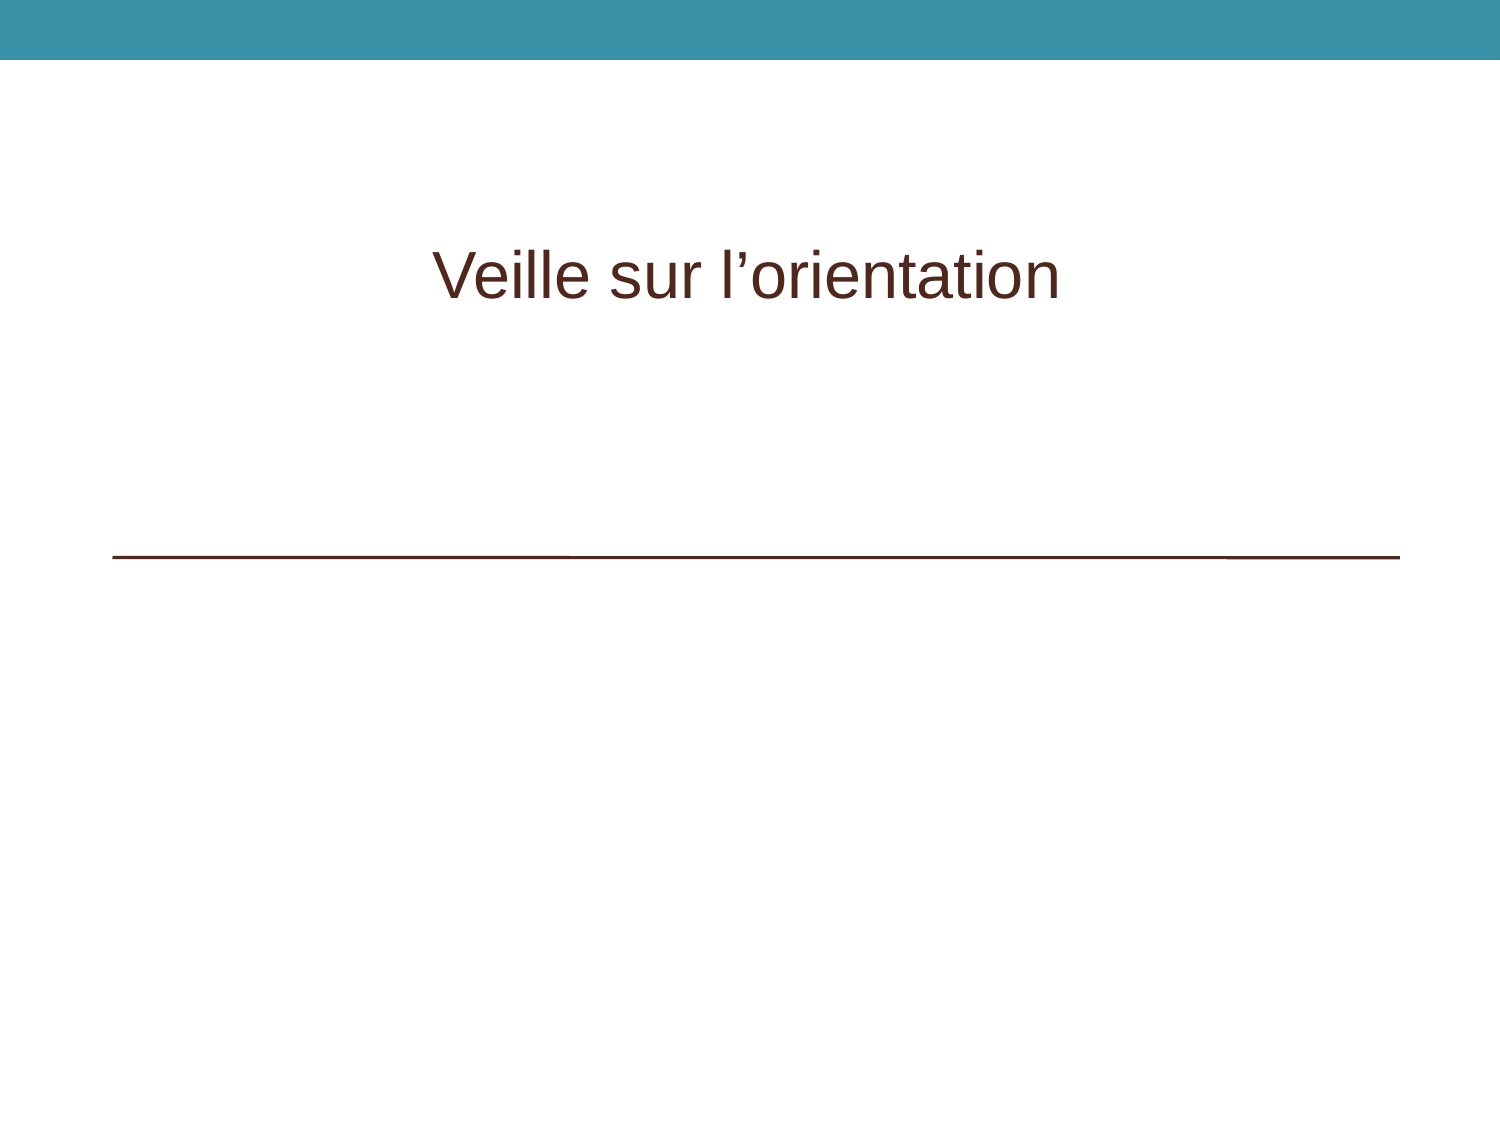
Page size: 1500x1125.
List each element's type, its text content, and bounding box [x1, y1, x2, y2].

title Veille sur l’orientation [112, 224, 1400, 542]
